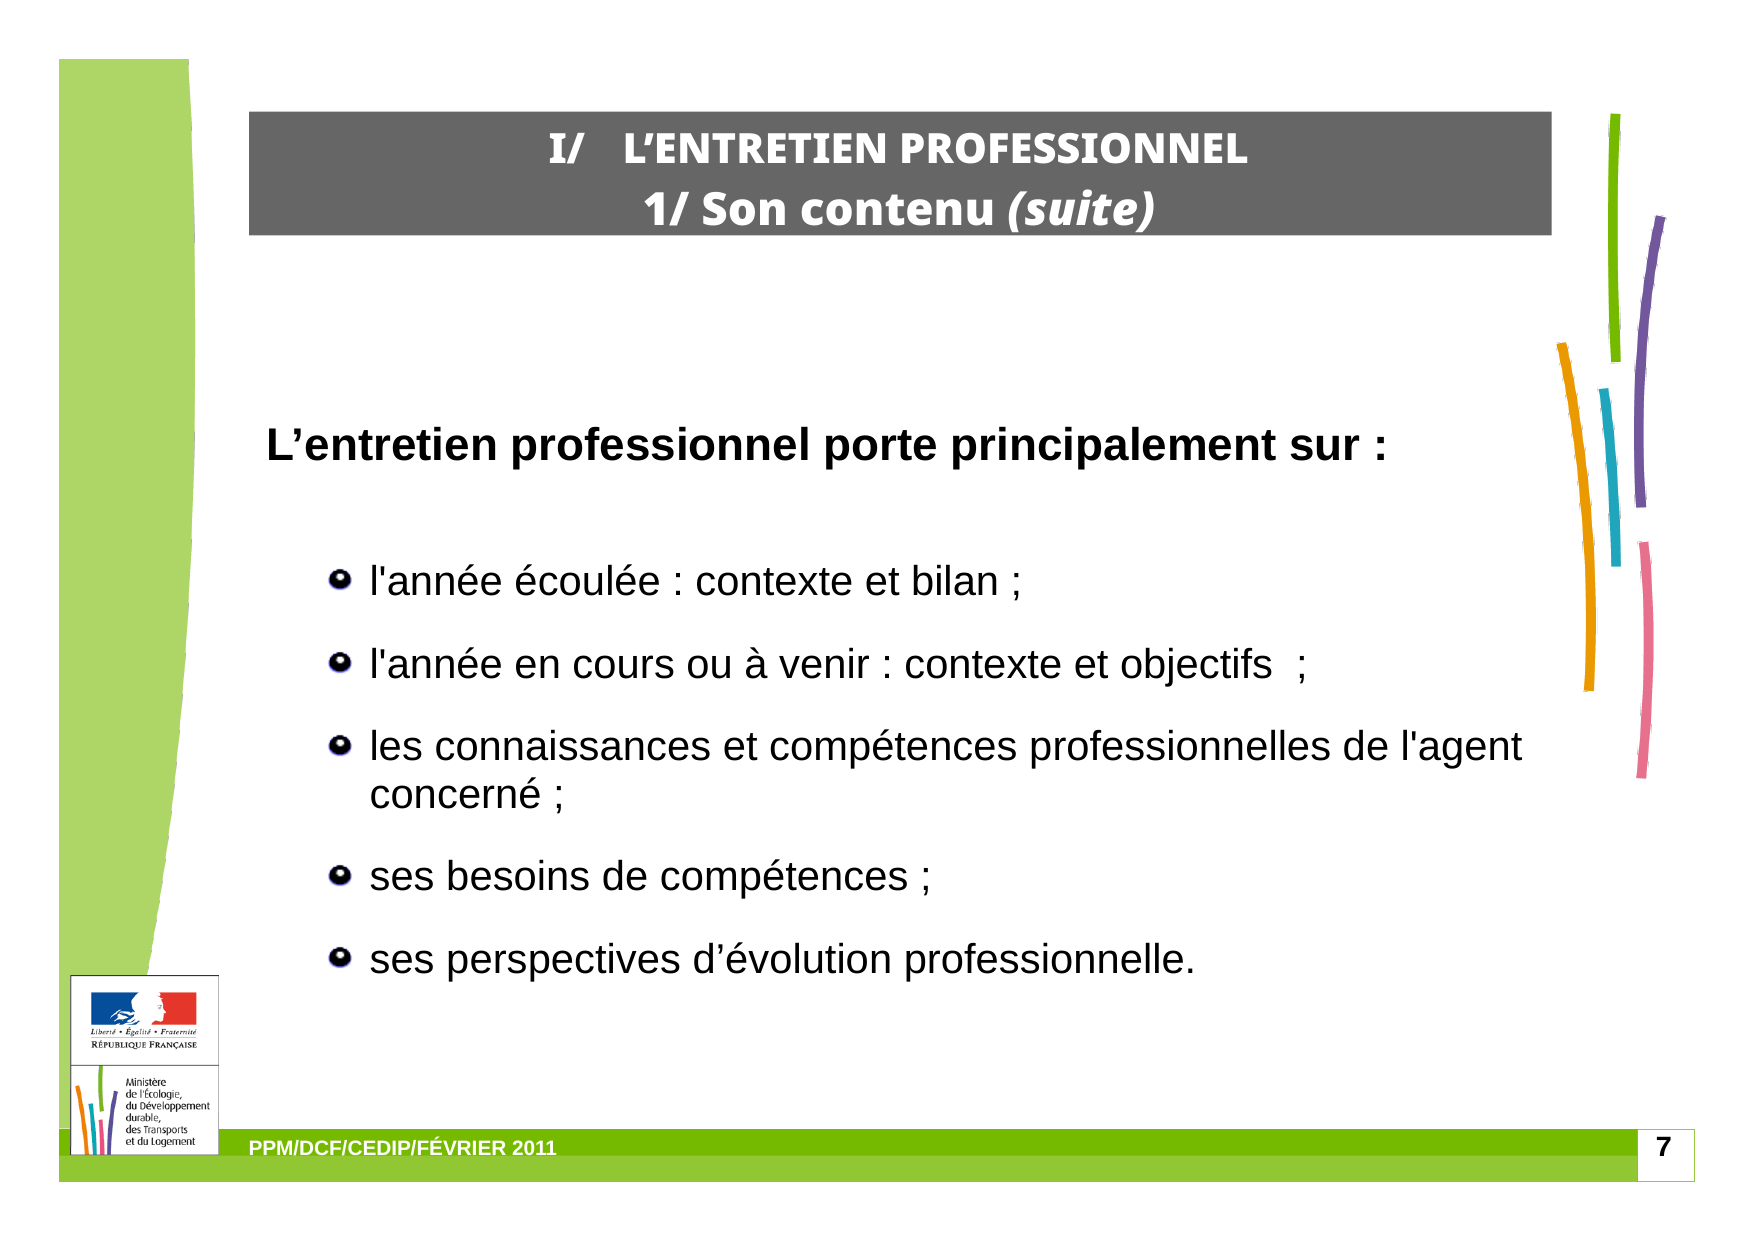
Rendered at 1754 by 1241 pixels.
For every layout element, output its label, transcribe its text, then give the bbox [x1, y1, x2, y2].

text_box L’entretien professionnel porte principalement sur : l'année écoulée : contexte et bilan ; l'année en cours ou à venir : contexte et objectifs ; les connaissances et compétences professionnelles de l'agent concerné ; ses besoins de compétences ; ses perspectives d’évolution professionnelle. [251, 411, 1551, 1075]
picture [59, 59, 1695, 1182]
text_box I/ L’ENTRETIEN PROFESSIONNEL 1/ Son contenu (suite) [247, 111, 1551, 251]
text_box PPM/DCF/CEDIP/FÉVRIER 2011 [233, 1129, 592, 1169]
